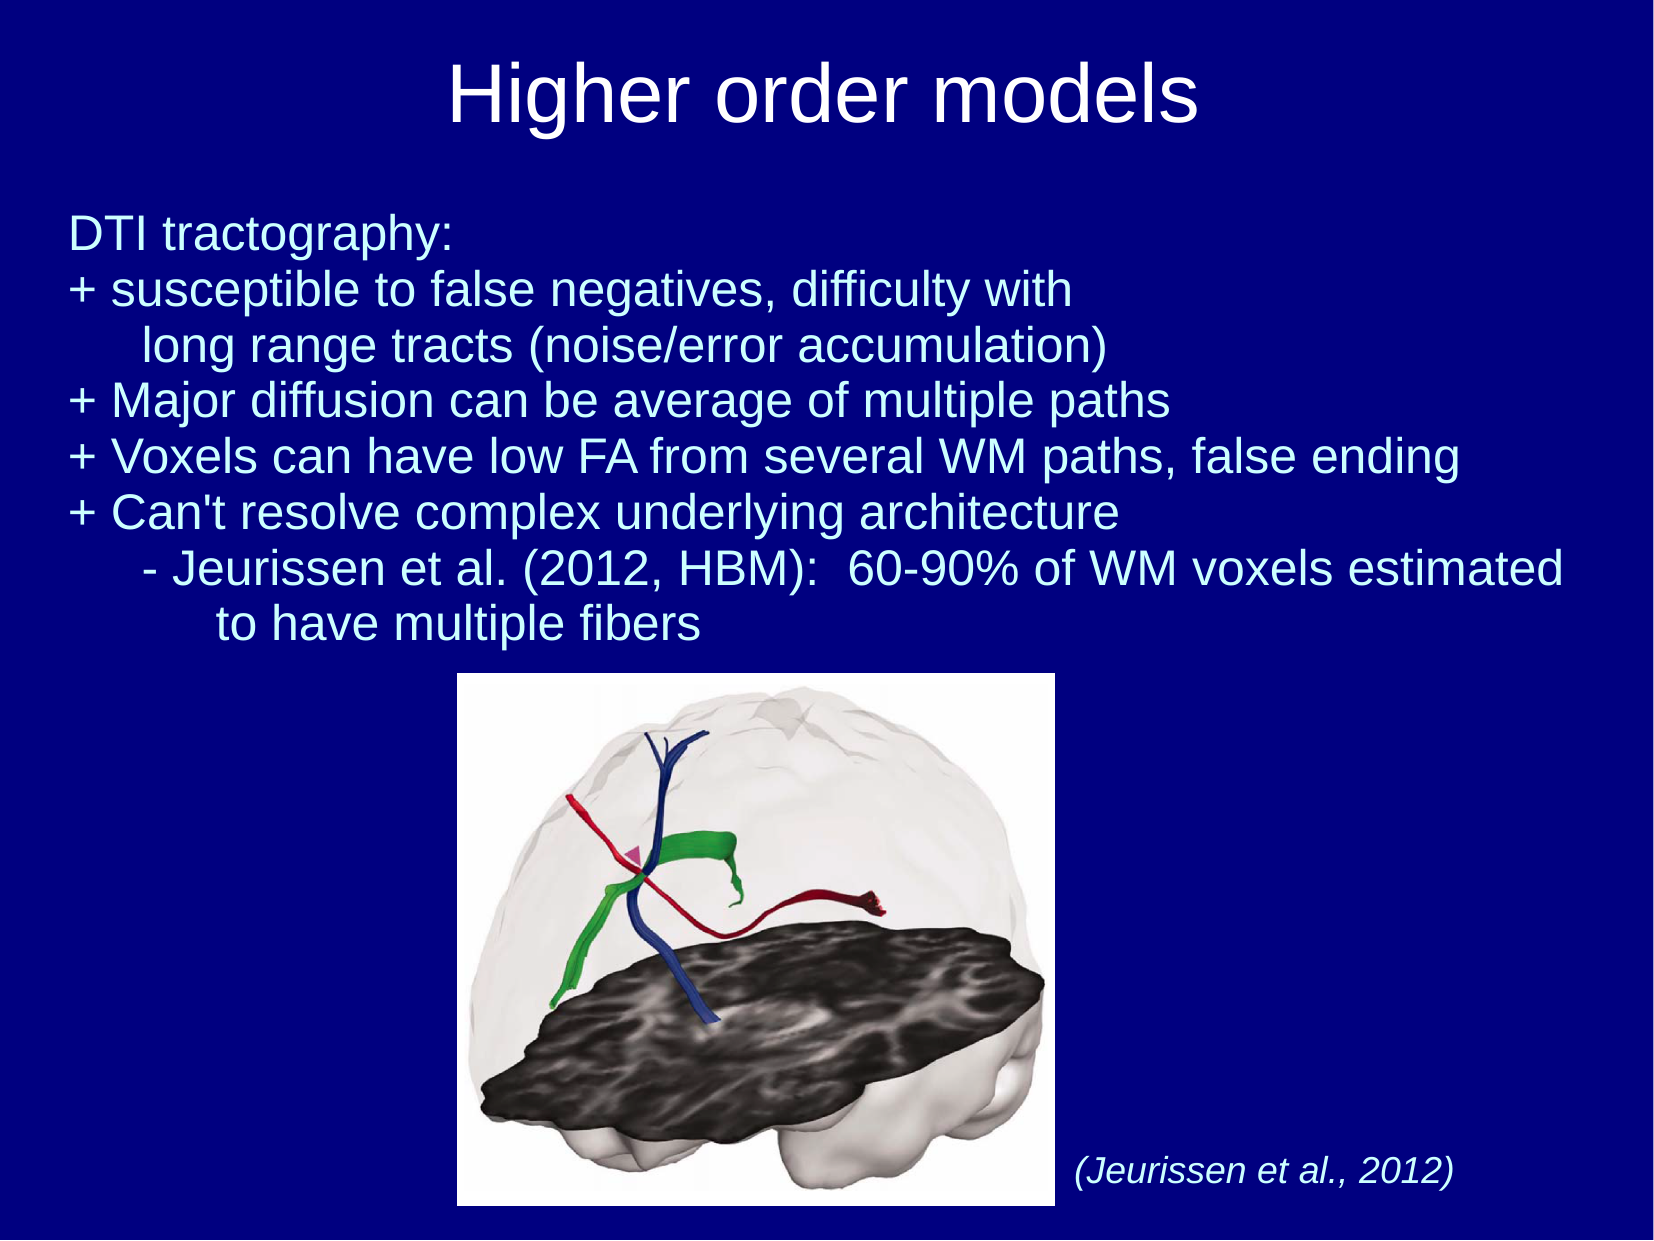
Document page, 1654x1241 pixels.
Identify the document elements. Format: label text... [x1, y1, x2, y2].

picture [457, 673, 1055, 1206]
text_box Higher order models [141, 47, 1506, 141]
text_box (Jeurissen et al., 2012) [1059, 1142, 1471, 1199]
text_box DTI tractography: + susceptible to false negatives, difficulty with long range tracts (noise/error accumulation) + Major diffusion can be average of multiple paths + Voxels can have low FA from several WM paths, false ending + Can't resolve complex underlying architecture - Jeurissen et al. (2012, HBM): 60-90% of WM voxels estimated to have multiple fibers [53, 197, 1632, 659]
